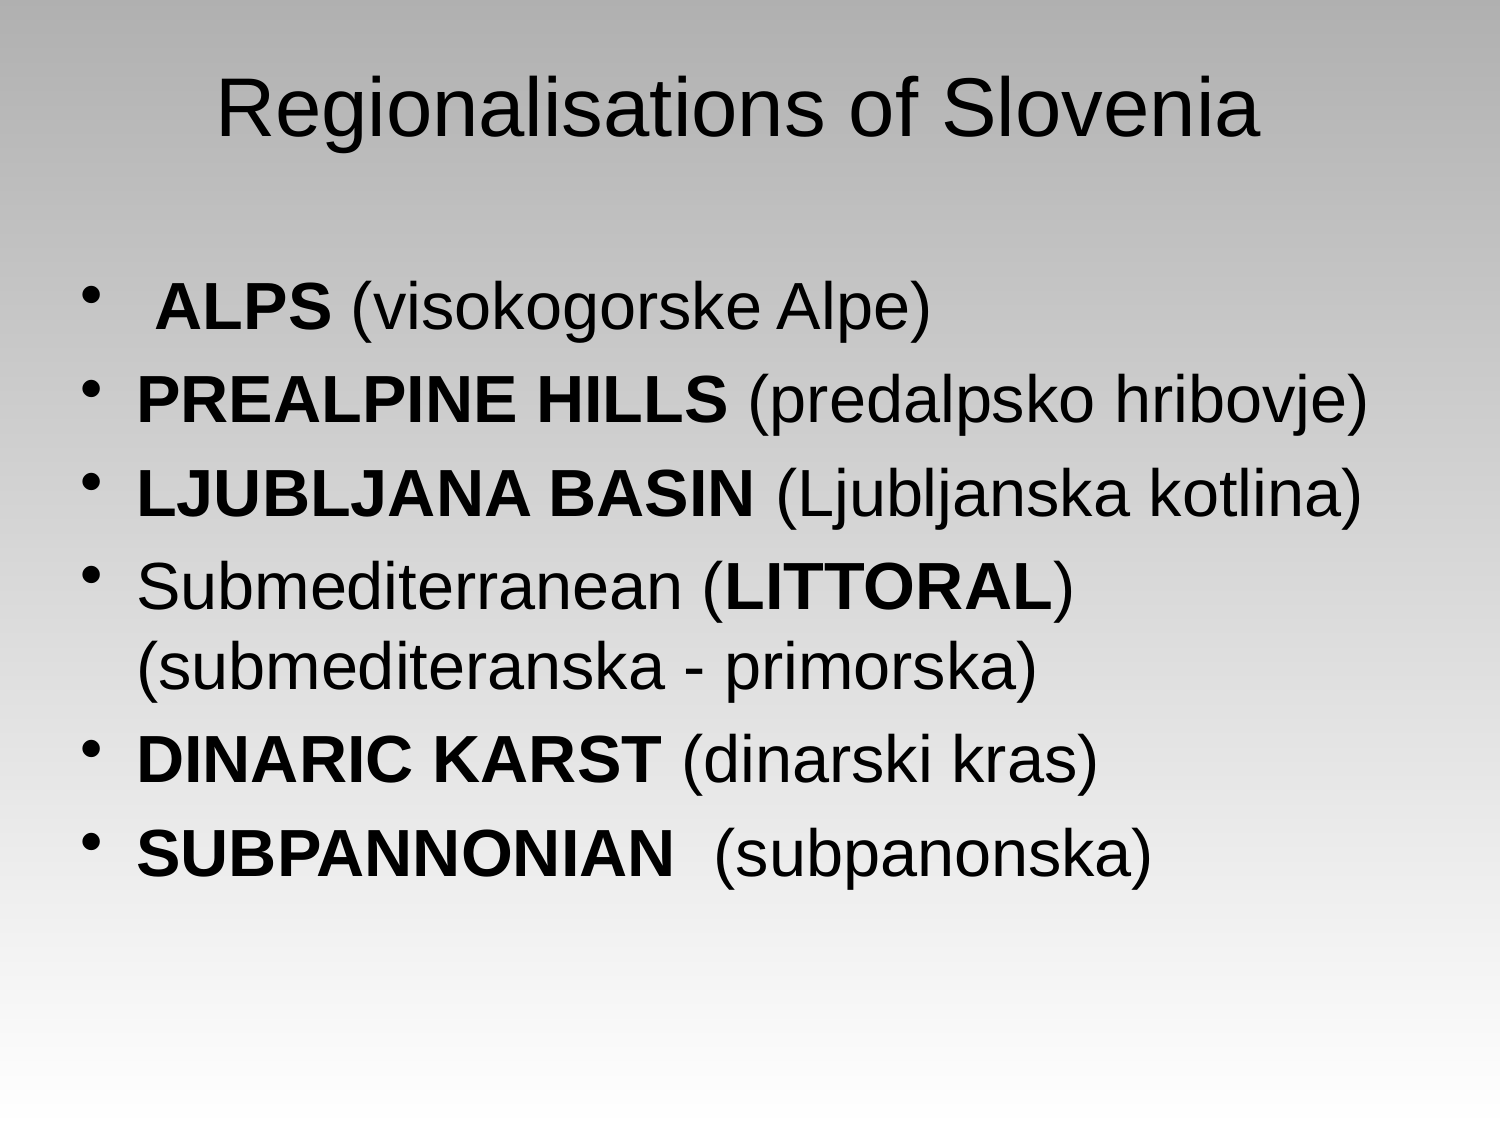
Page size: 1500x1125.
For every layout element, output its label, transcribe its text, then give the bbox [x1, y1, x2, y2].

list ALPS (visokogorske Alpe) PREALPINE HILLS (predalpsko hribovje) LJUBLJANA BASIN (Ljubljanska kotlina) Submediterranean (LITTORAL) (submediteranska - primorska) DINARIC KARST (dinarski kras) SUBPANNONIAN (subpanonska) [64, 255, 1415, 1053]
title Regionalisations of Slovenia [75, 45, 1425, 161]
